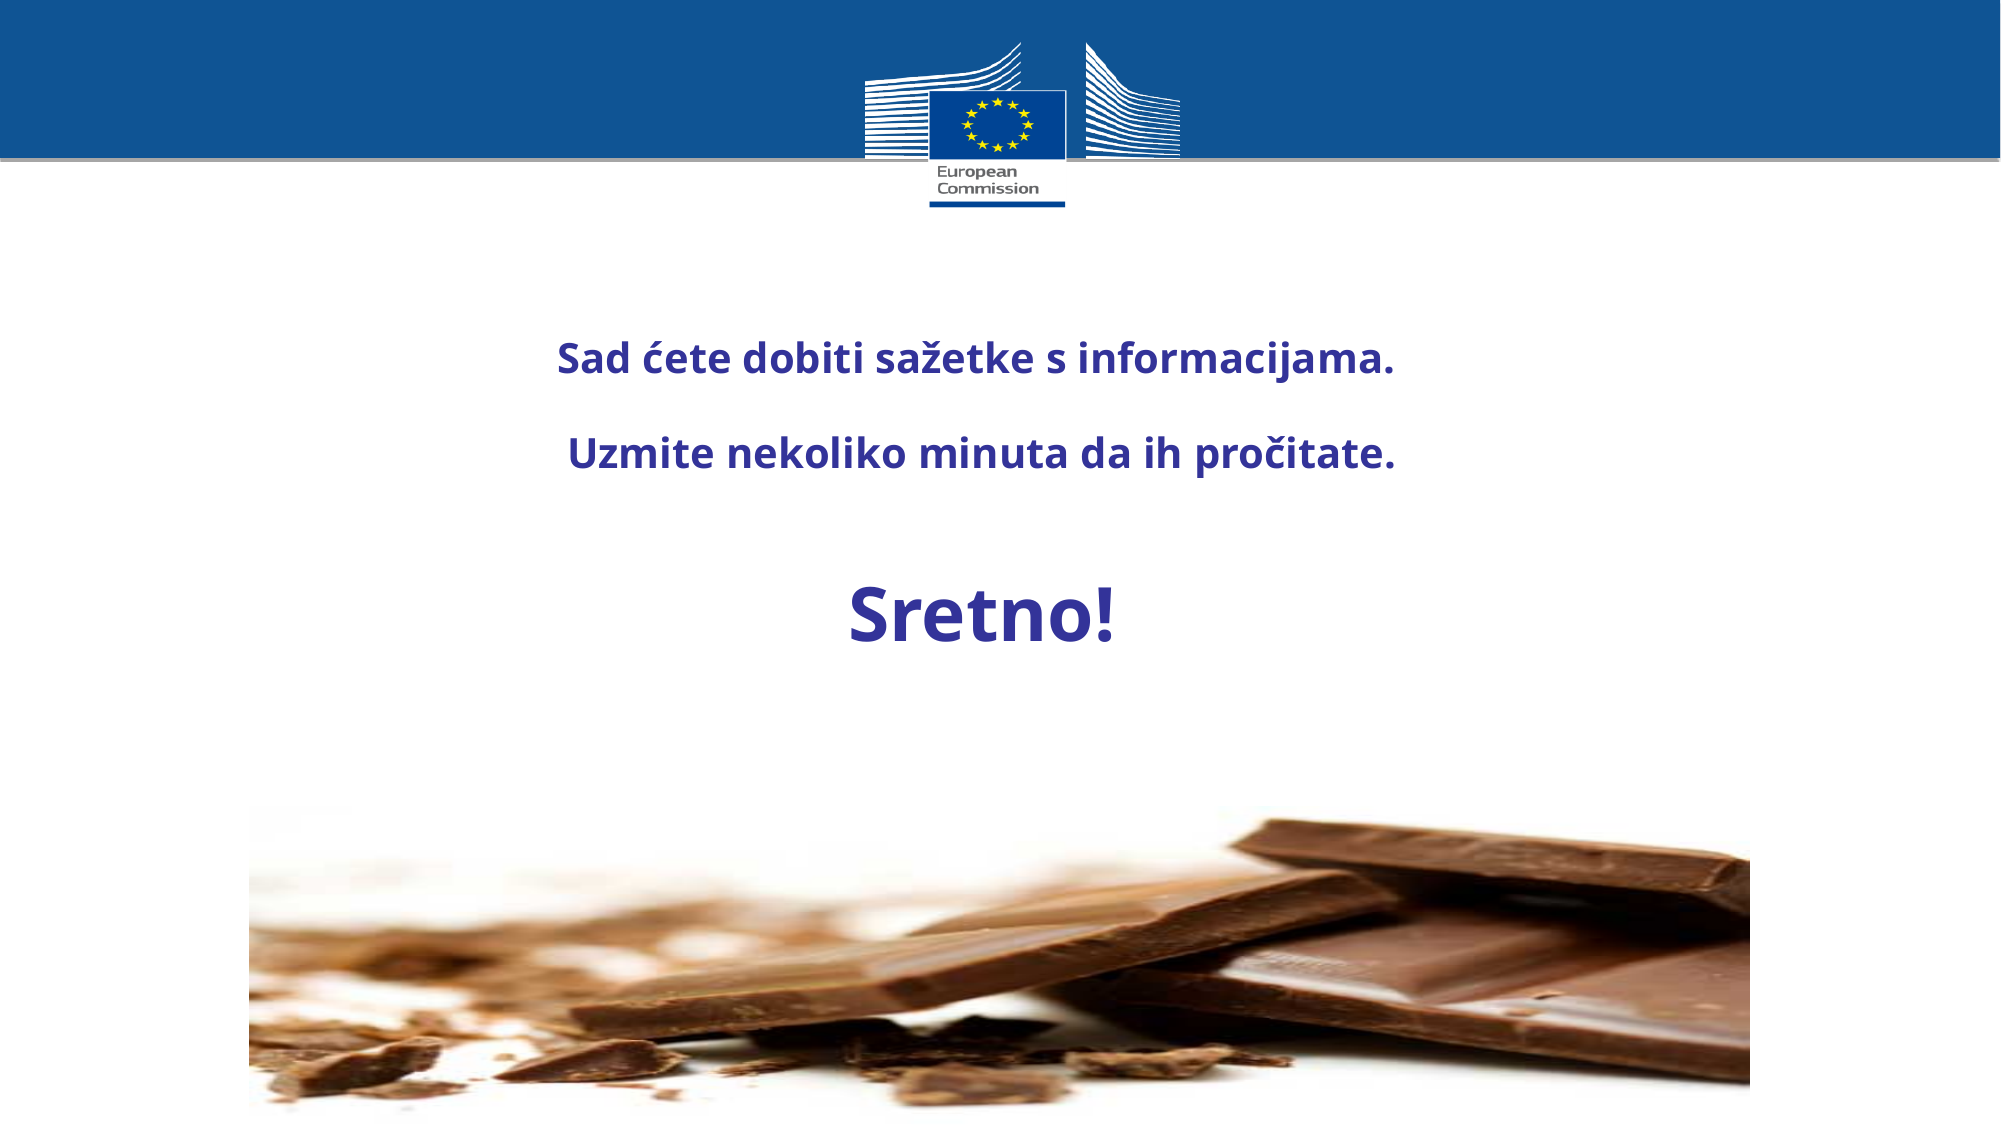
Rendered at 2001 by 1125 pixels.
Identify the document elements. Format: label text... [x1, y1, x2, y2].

text_box Sad ćete dobiti sažetke s informacijama. Uzmite nekoliko minuta da ih pročitate. Sretno! [255, 242, 1650, 806]
picture [249, 806, 1750, 1125]
